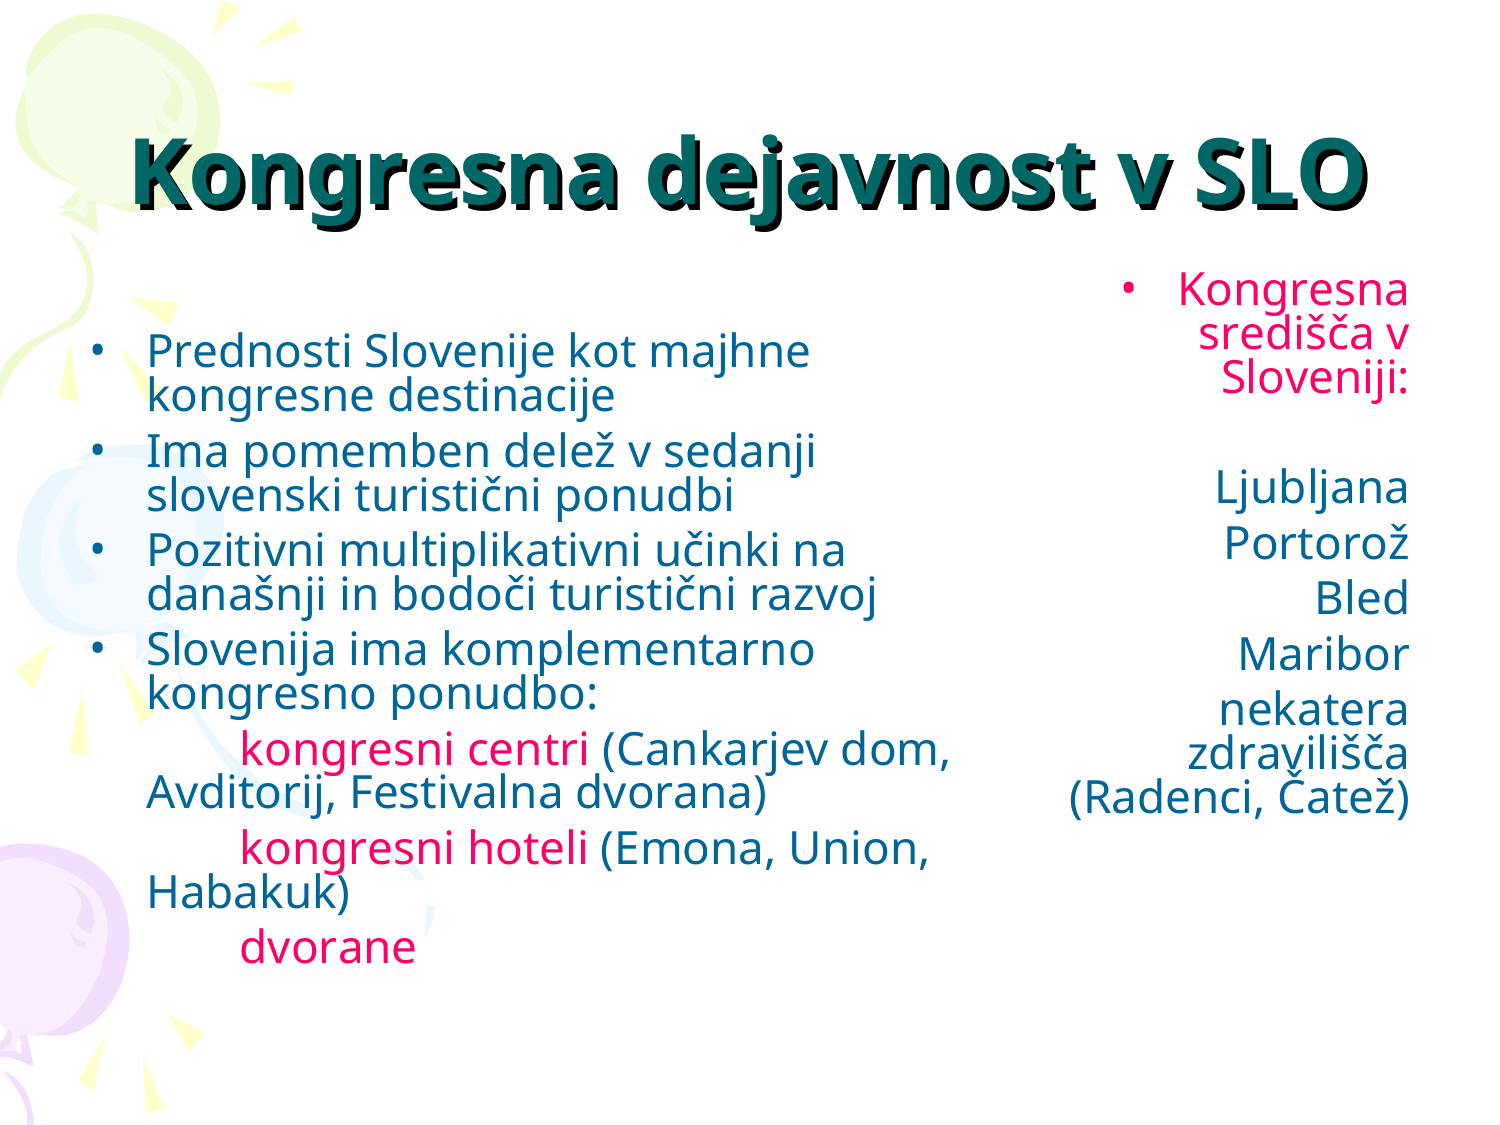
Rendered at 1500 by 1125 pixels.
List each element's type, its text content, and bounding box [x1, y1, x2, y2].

list Prednosti Slovenije kot majhne kongresne destinacije Ima pomemben delež v sedanji slovenski turistični ponudbi Pozitivni multiplikativni učinki na današnji in bodoči turistični razvoj Slovenija ima komplementarno kongresno ponudbo: kongresni centri (Cankarjev dom, Avditorij, Festivalna dvorana) kongresni hoteli (Emona, Union, Habakuk) dvorane [75, 262, 987, 1071]
list Kongresna središča v Sloveniji: Ljubljana Portorož Bled Maribor nekatera zdravilišča (Radenci, Čatež) [998, 262, 1426, 994]
title Kongresna dejavnost v SLO [72, 16, 1426, 233]
